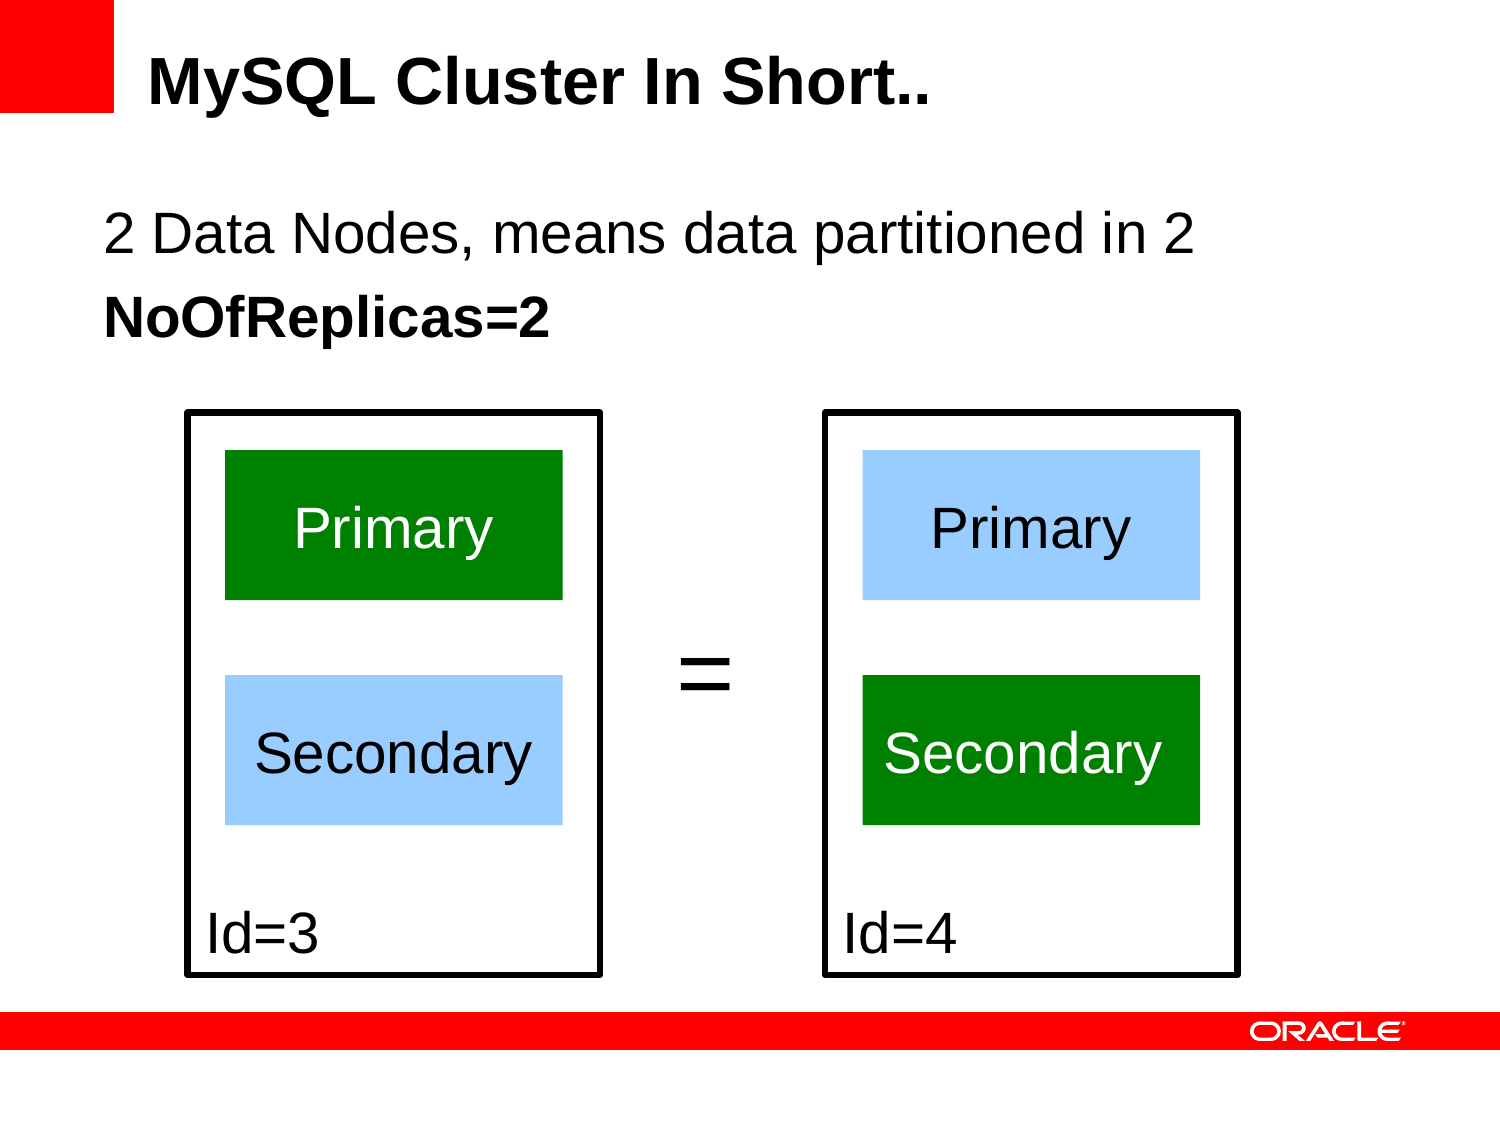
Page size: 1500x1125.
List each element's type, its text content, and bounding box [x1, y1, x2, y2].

title MySQL Cluster In Short.. [147, 8, 1392, 119]
text_box Primary [862, 450, 1201, 601]
text_box = [661, 600, 751, 735]
text_box Secondary [862, 675, 1201, 826]
picture [0, 0, 114, 113]
text_box Primary [225, 450, 563, 601]
text_box Id=4 [825, 412, 1238, 976]
text_box 2 Data Nodes, means data partitioned in 2 NoOfReplicas=2 [88, 187, 1388, 357]
text_box Id=3 [187, 412, 601, 976]
text_box Secondary [225, 675, 563, 826]
picture [0, 1012, 1500, 1050]
